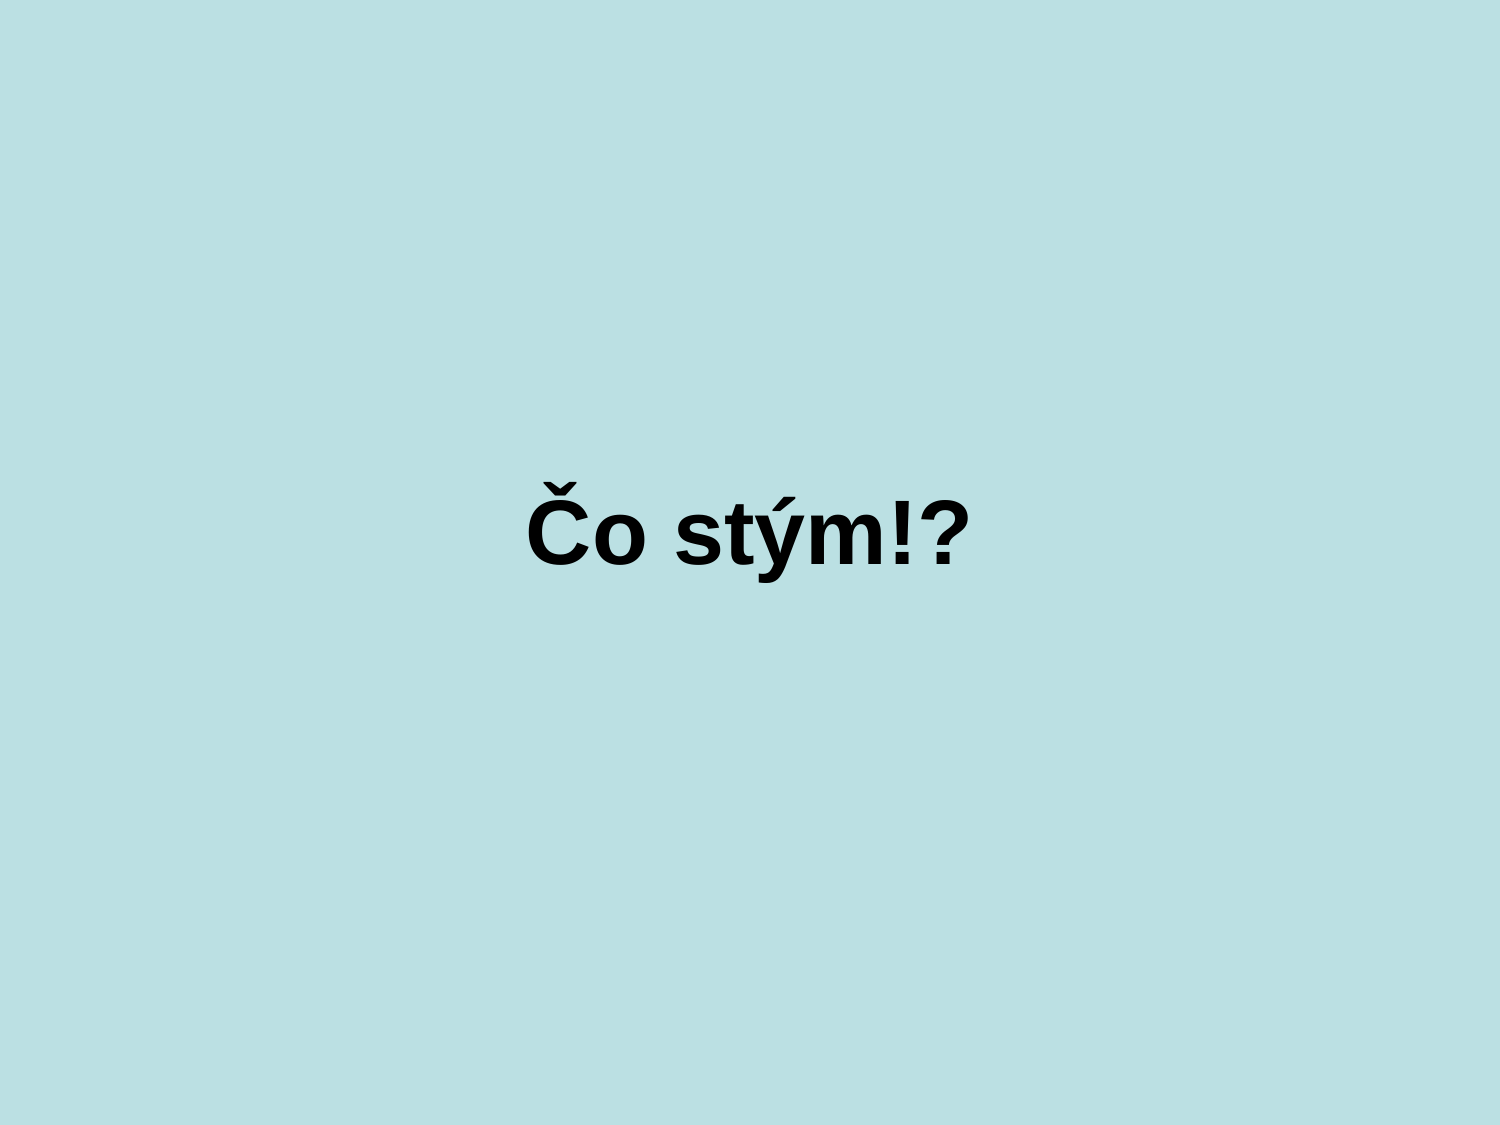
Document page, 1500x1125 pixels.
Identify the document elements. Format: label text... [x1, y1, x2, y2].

title Čo stým!? [75, 434, 1426, 622]
